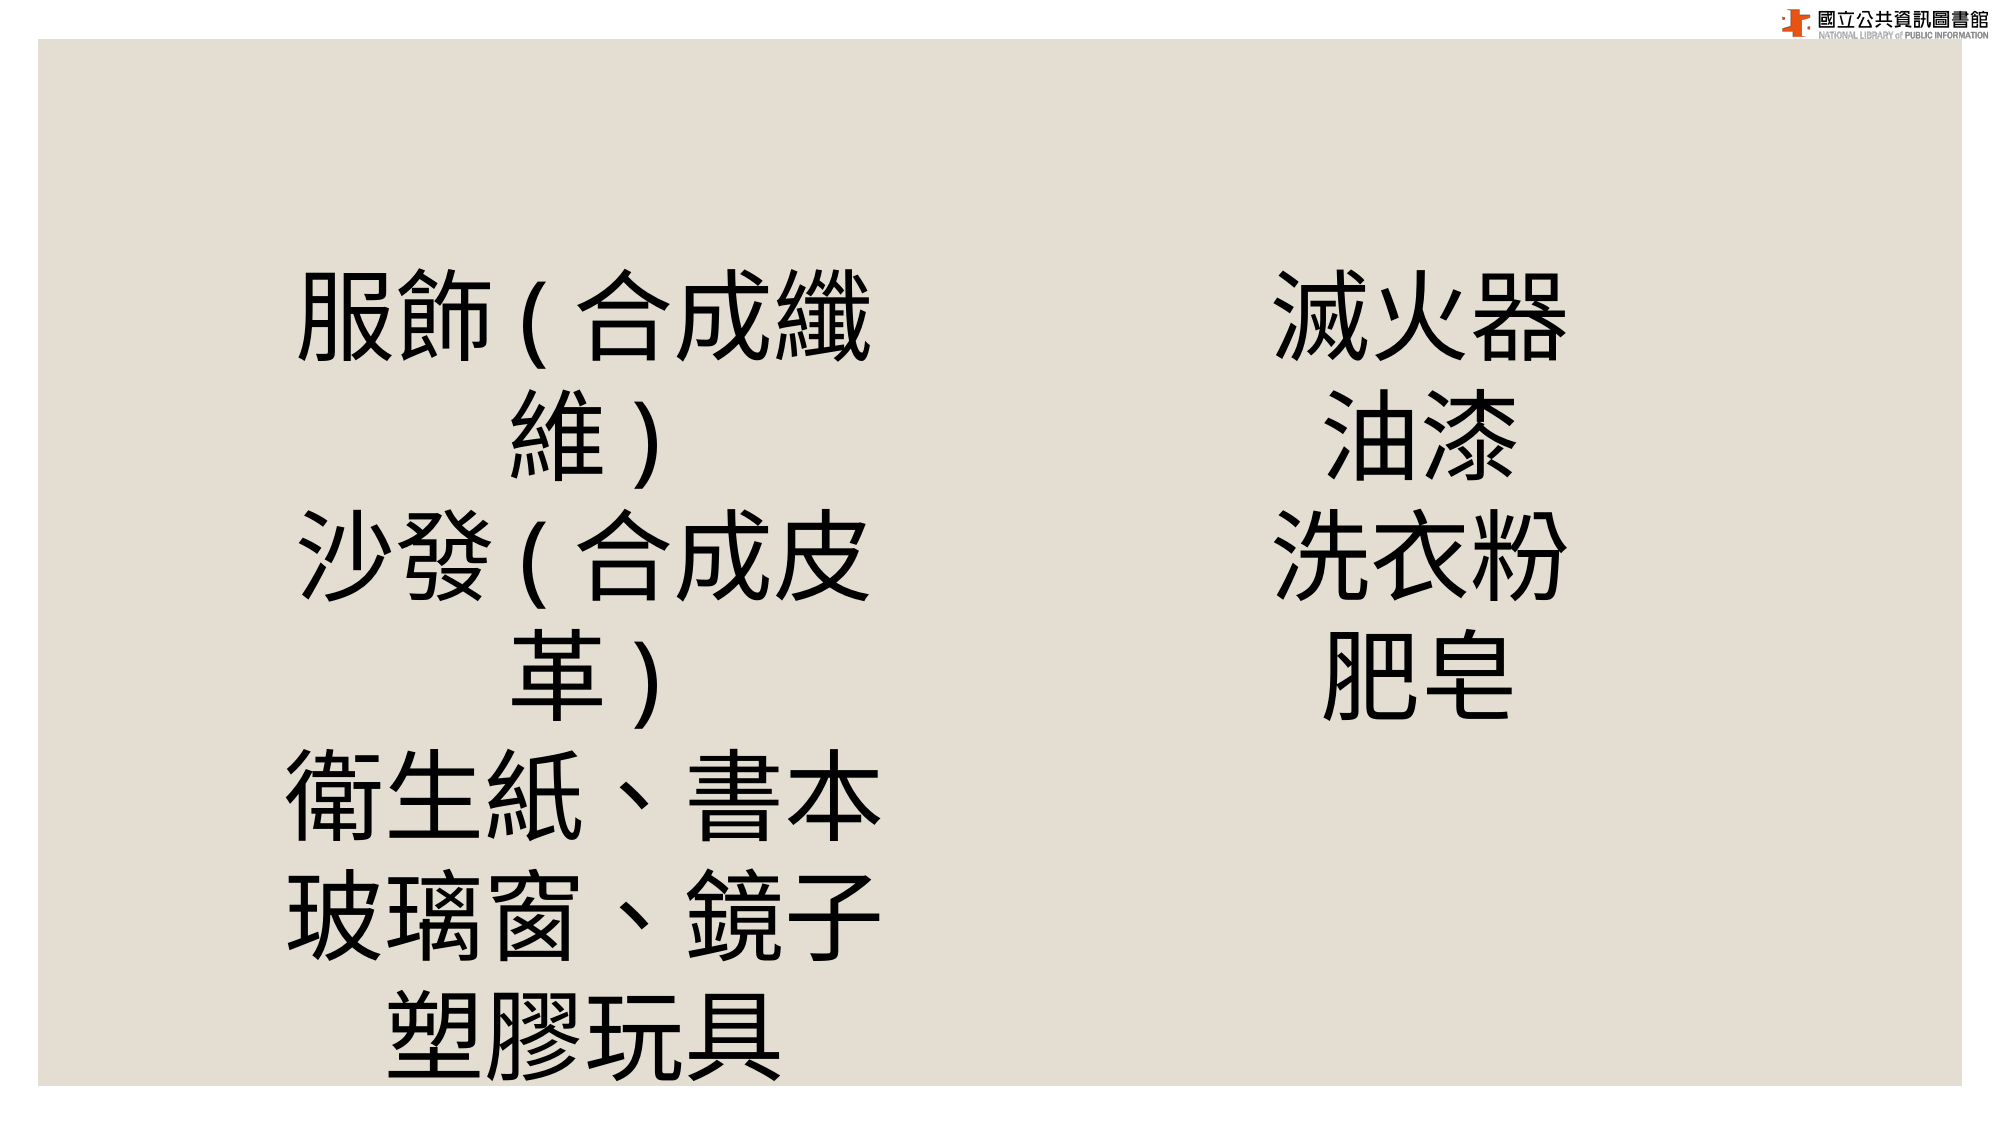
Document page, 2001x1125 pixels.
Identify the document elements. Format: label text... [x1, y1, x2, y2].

text_box 滅火器 油漆 洗衣粉 肥皂 [1066, 246, 1775, 746]
text_box 服飾(合成纖維) 沙發(合成皮革) 衛生紙、書本 玻璃窗、鏡子 塑膠玩具 [230, 246, 939, 868]
